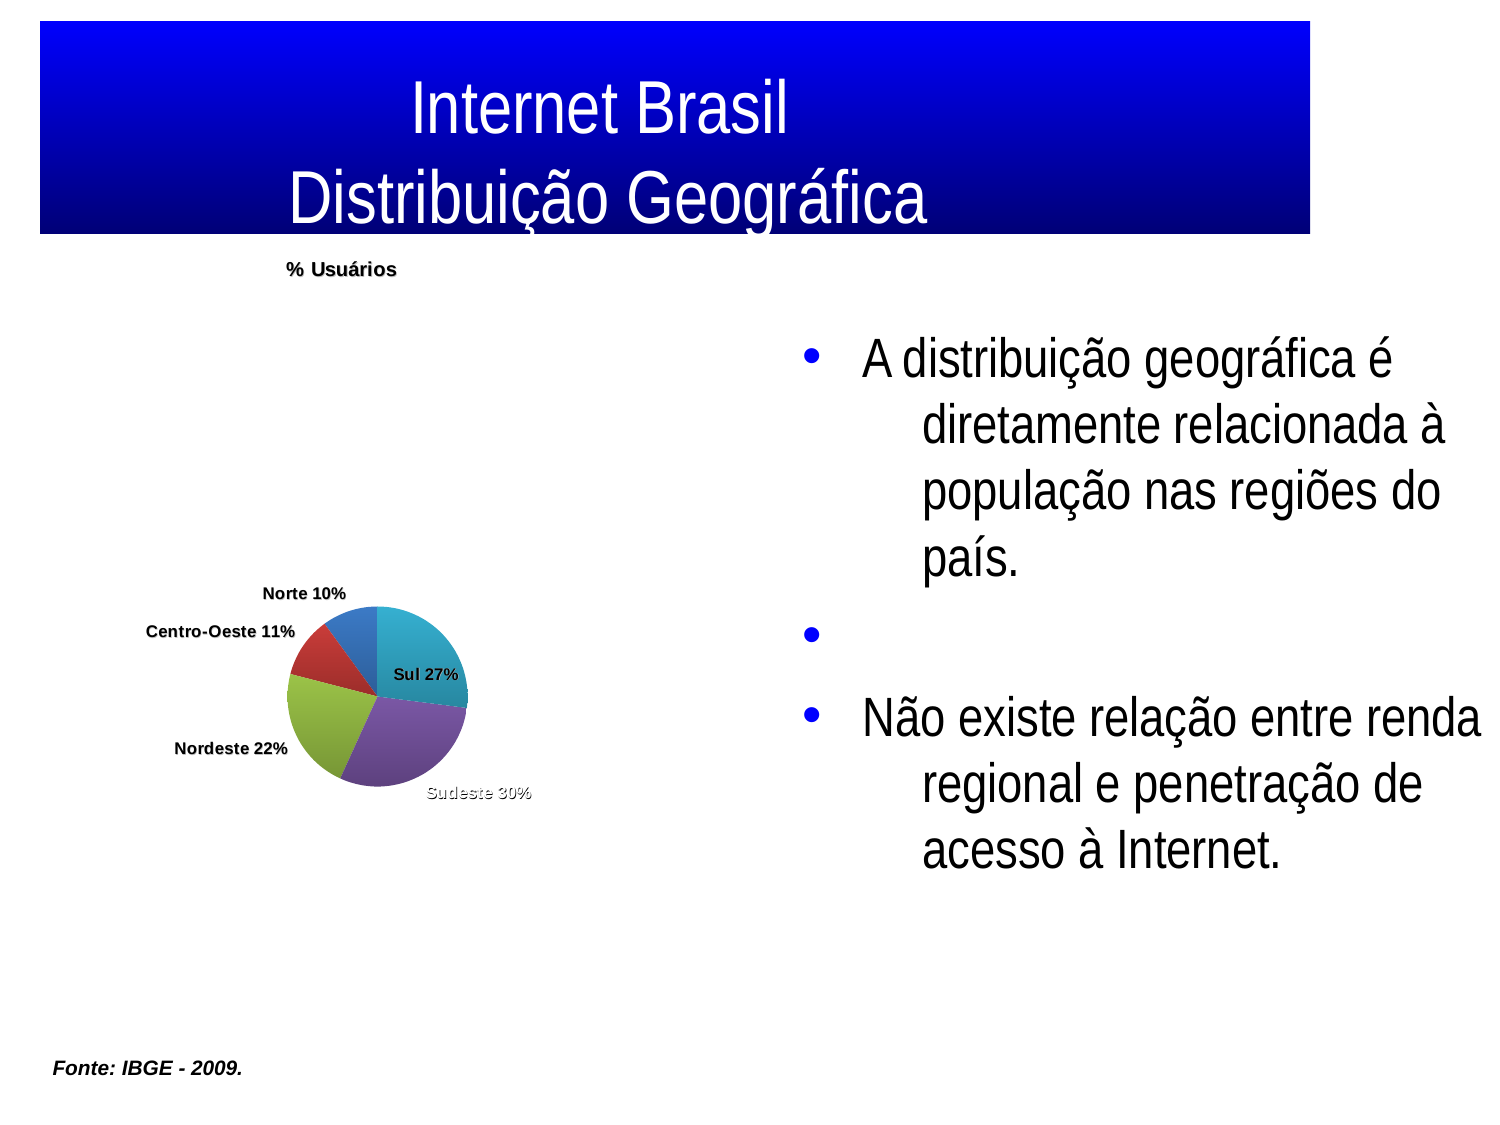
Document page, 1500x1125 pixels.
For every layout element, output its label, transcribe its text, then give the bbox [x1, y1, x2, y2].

chart [0, 235, 735, 1038]
text_box [529, 217, 767, 234]
text_box Fonte: IBGE - 2009. [38, 1047, 1000, 1087]
text_box [40, 217, 530, 234]
title Internet Brasil Distribuição Geográfica [0, 51, 1217, 217]
list A distribuição geográfica é diretamente relacionada à população nas regiões do país. Não existe relação entre renda regional e penetração de acesso à Internet. [767, 314, 1500, 902]
text_box [40, 21, 1310, 234]
